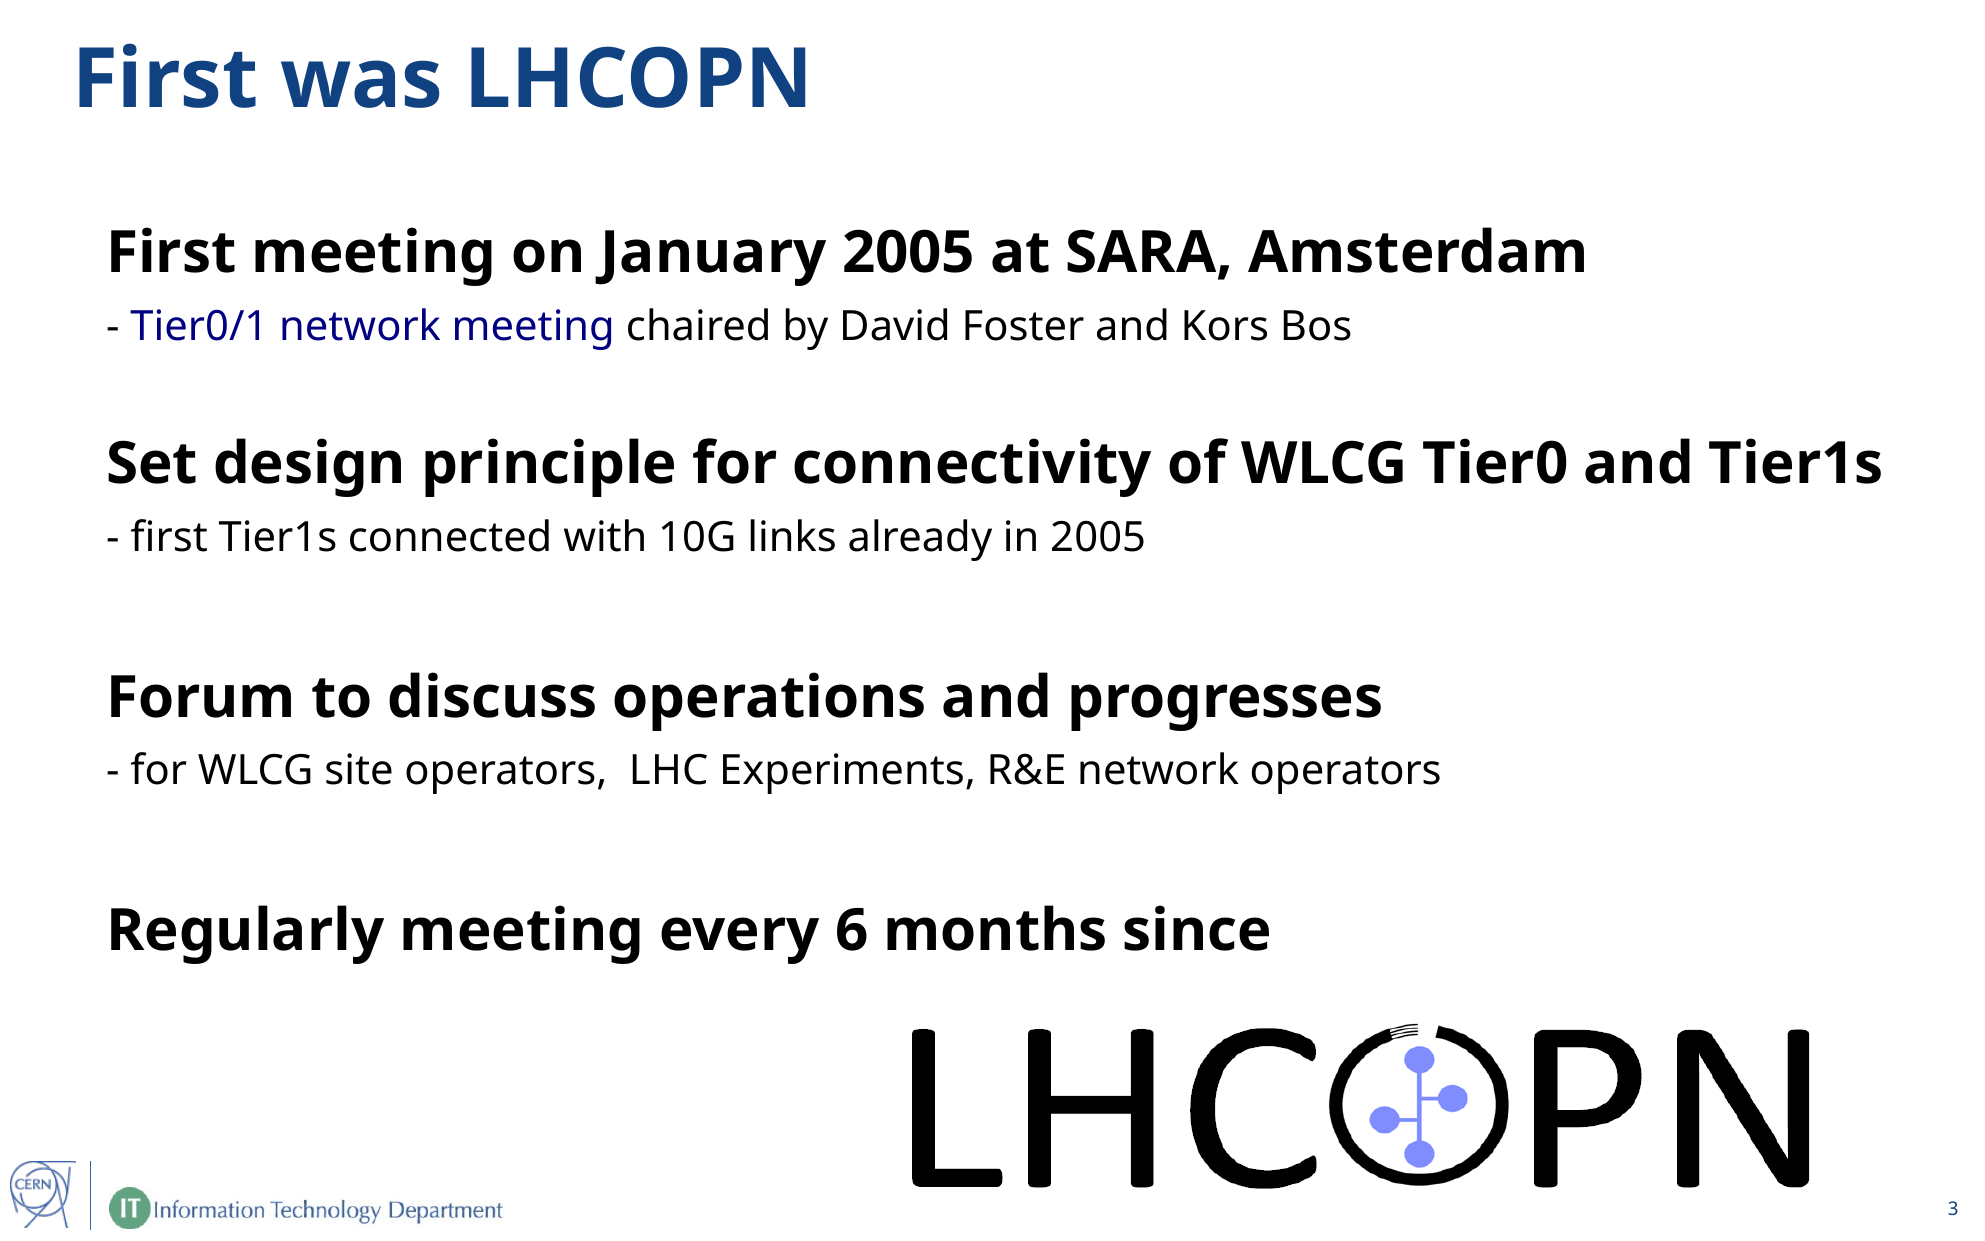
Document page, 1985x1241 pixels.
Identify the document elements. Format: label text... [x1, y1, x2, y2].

picture [10, 1161, 76, 1238]
text_box First meeting on January 2005 at SARA, Amsterdam - Tier0/1 network meeting chaired by David Foster and Kors Bos Set design principle for connectivity of WLCG Tier0 and Tier1s - first Tier1s connected with 10G links already in 2005 Forum to discuss operations and progresses - for WLCG site operators, LHC Experiments, R&E network operators Regularly meeting every 6 months since [91, 203, 1921, 1241]
picture [901, 1013, 1828, 1199]
title First was LHCOPN [72, 0, 1834, 166]
